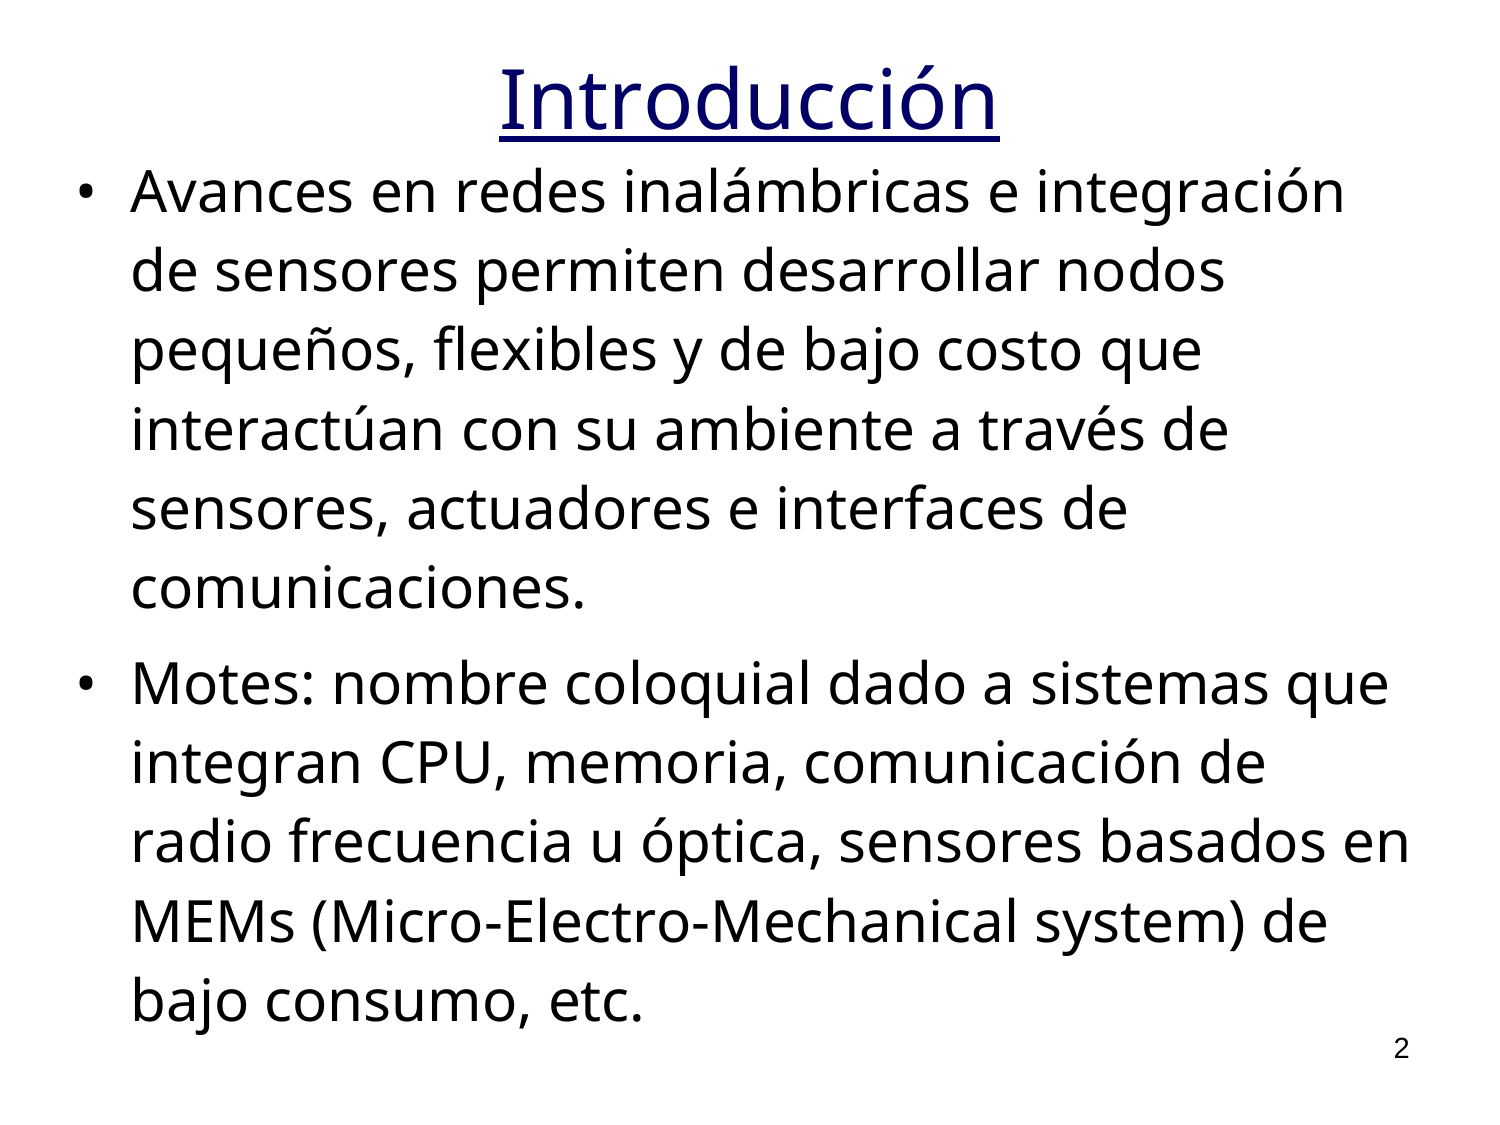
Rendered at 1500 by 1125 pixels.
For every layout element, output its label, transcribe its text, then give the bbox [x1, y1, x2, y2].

title Introducción [74, 41, 1425, 149]
list Avances en redes inalámbricas e integración de sensores permiten desarrollar nodos pequeños, flexibles y de bajo costo que interactúan con su ambiente a través de sensores, actuadores e interfaces de comunicaciones. Motes: nombre coloquial dado a sistemas que integran CPU, memoria, comunicación de radio frecuencia u óptica, sensores basados en MEMs (Micro-Electro-Mechanical system) de bajo consumo, etc. [74, 149, 1425, 803]
